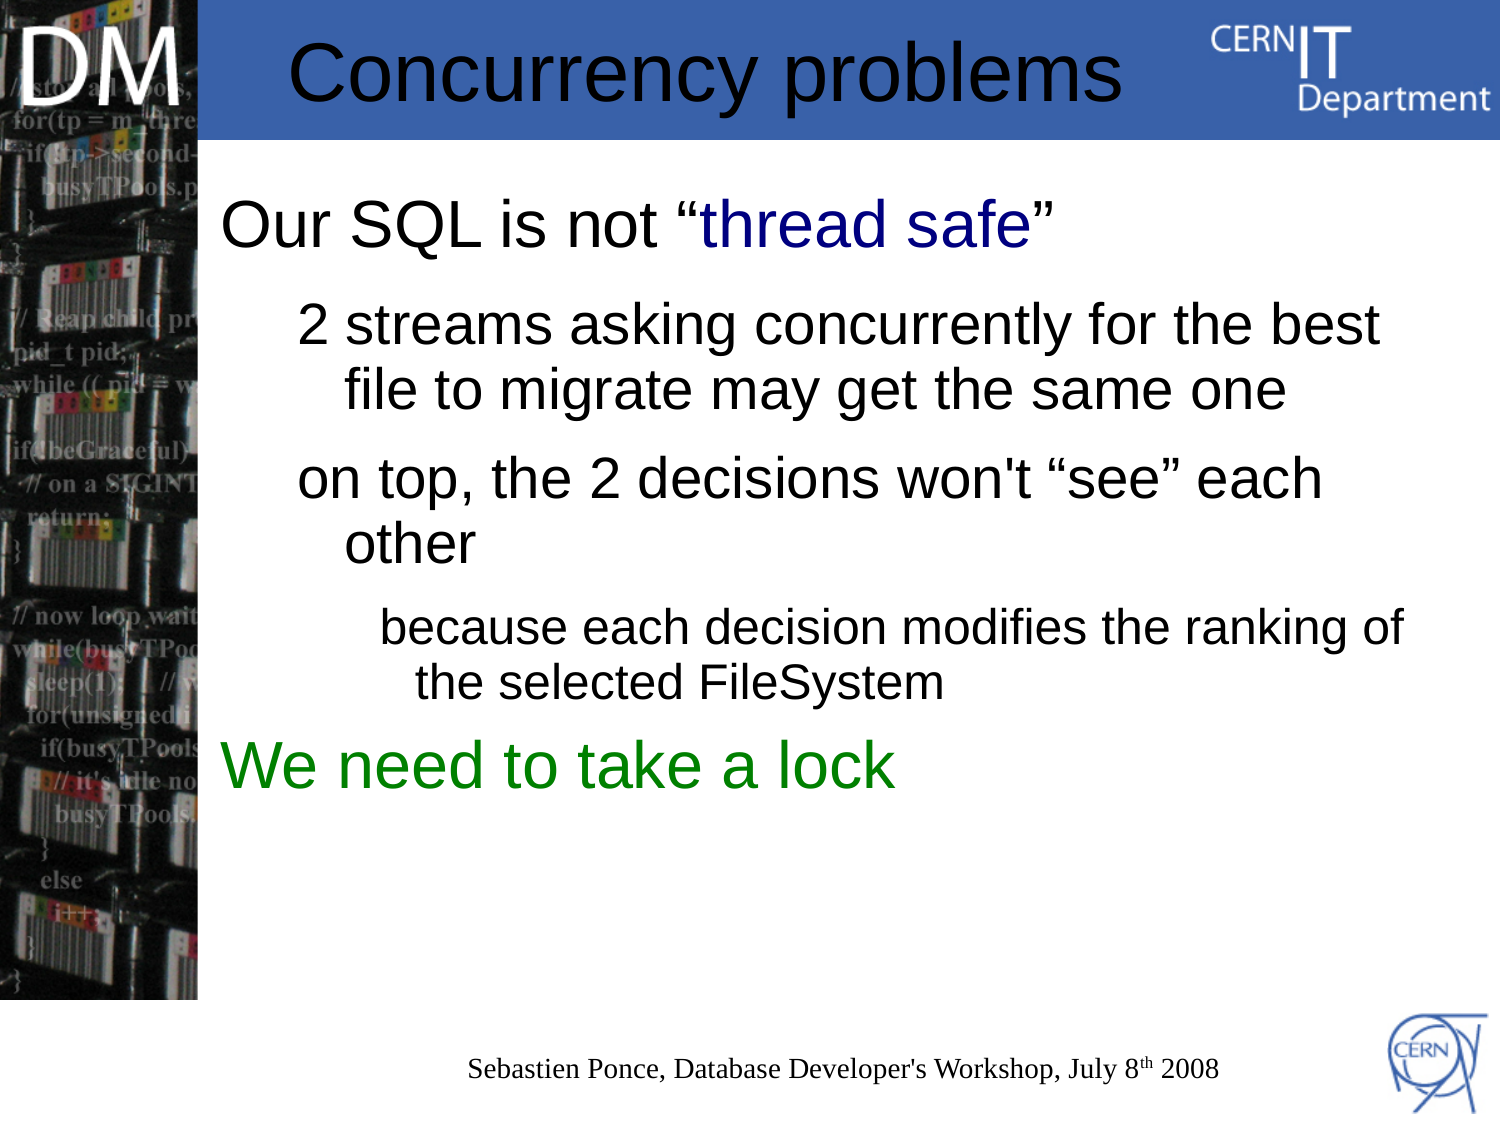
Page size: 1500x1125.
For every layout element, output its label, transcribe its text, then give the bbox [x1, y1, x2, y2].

list Our SQL is not “thread safe” 2 streams asking concurrently for the best file to migrate may get the same one on top, the 2 decisions won't “see” each other because each decision modifies the ranking of the selected FileSystem We need to take a lock [187, 172, 1433, 1013]
title Concurrency problems [212, 0, 1201, 138]
picture [198, 0, 1500, 140]
picture [1387, 1012, 1489, 1114]
